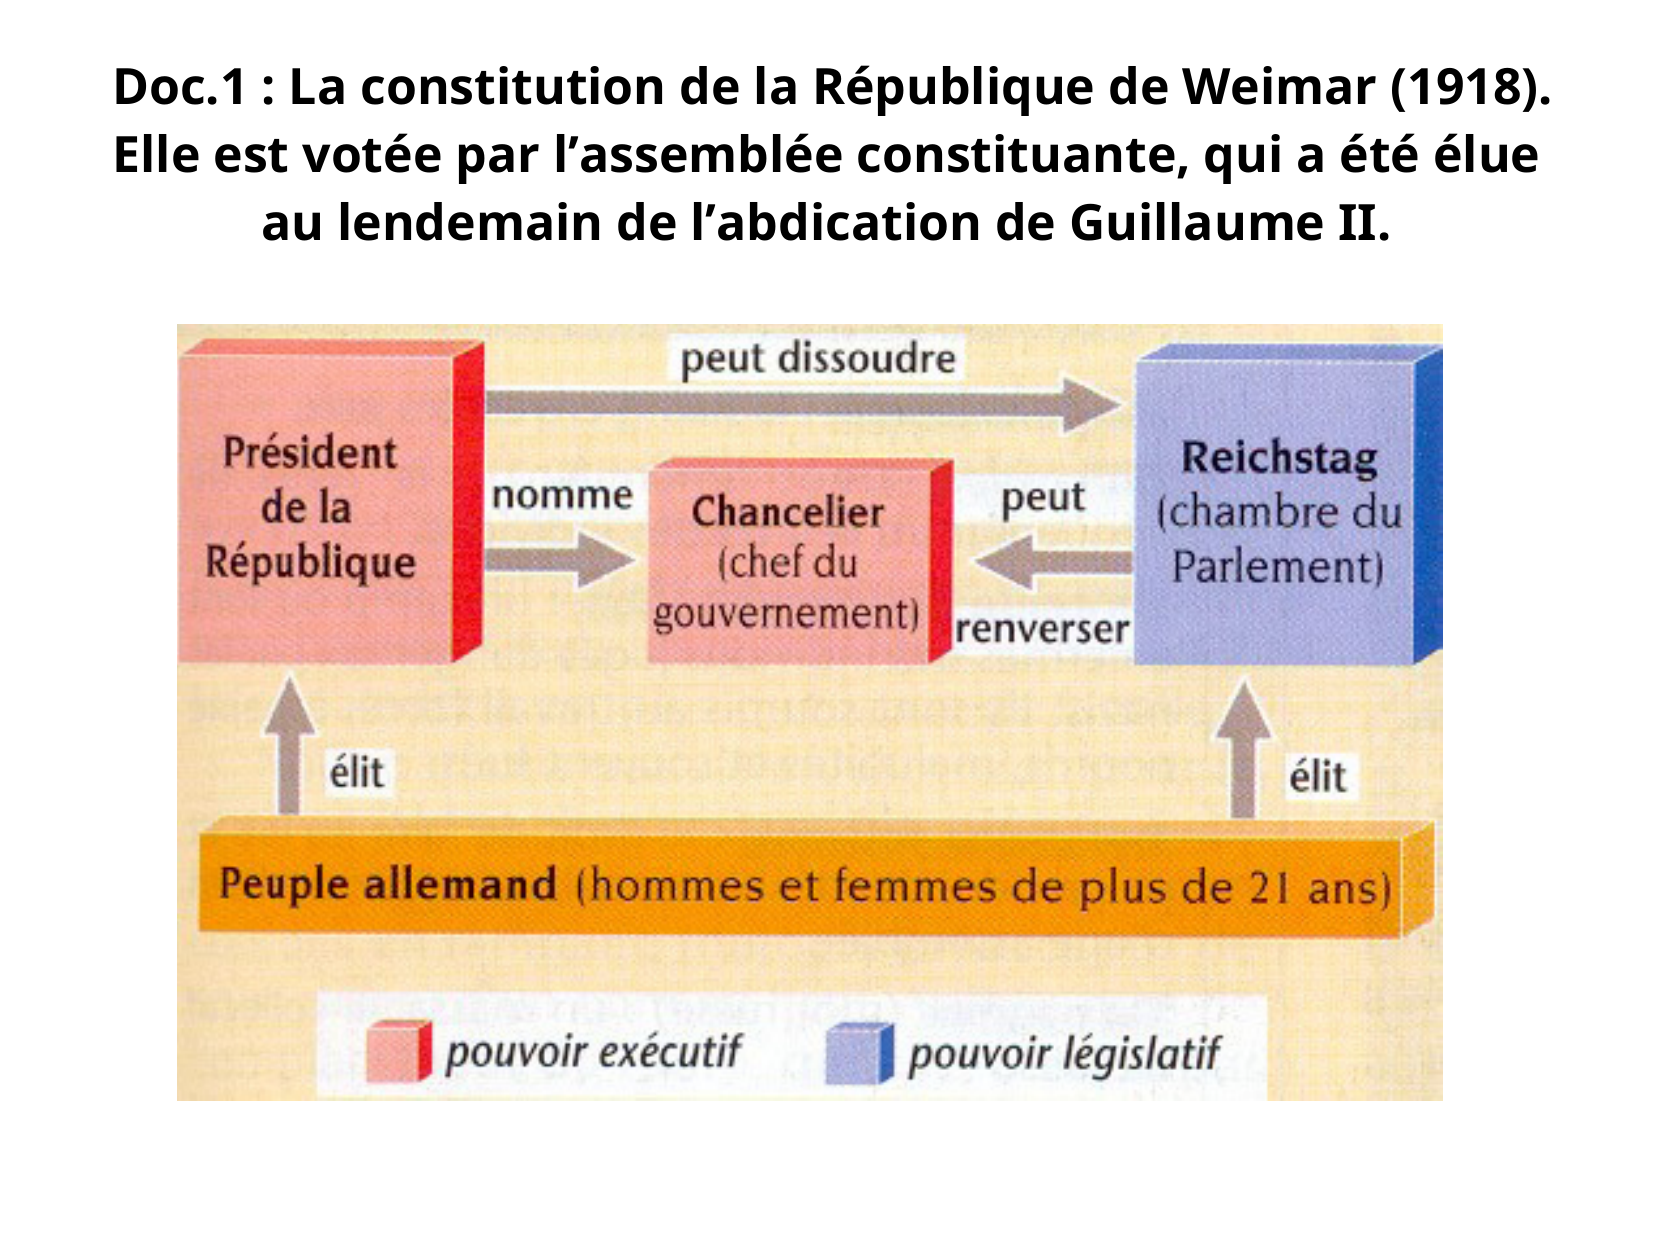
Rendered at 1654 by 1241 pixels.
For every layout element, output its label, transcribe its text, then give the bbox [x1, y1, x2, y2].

picture [177, 324, 1443, 1101]
title Doc.1 : La constitution de la République de Weimar (1918). Elle est votée par l’assemblée constituante, qui a été élue au lendemain de l’abdication de Guillaume II. [82, 54, 1571, 252]
